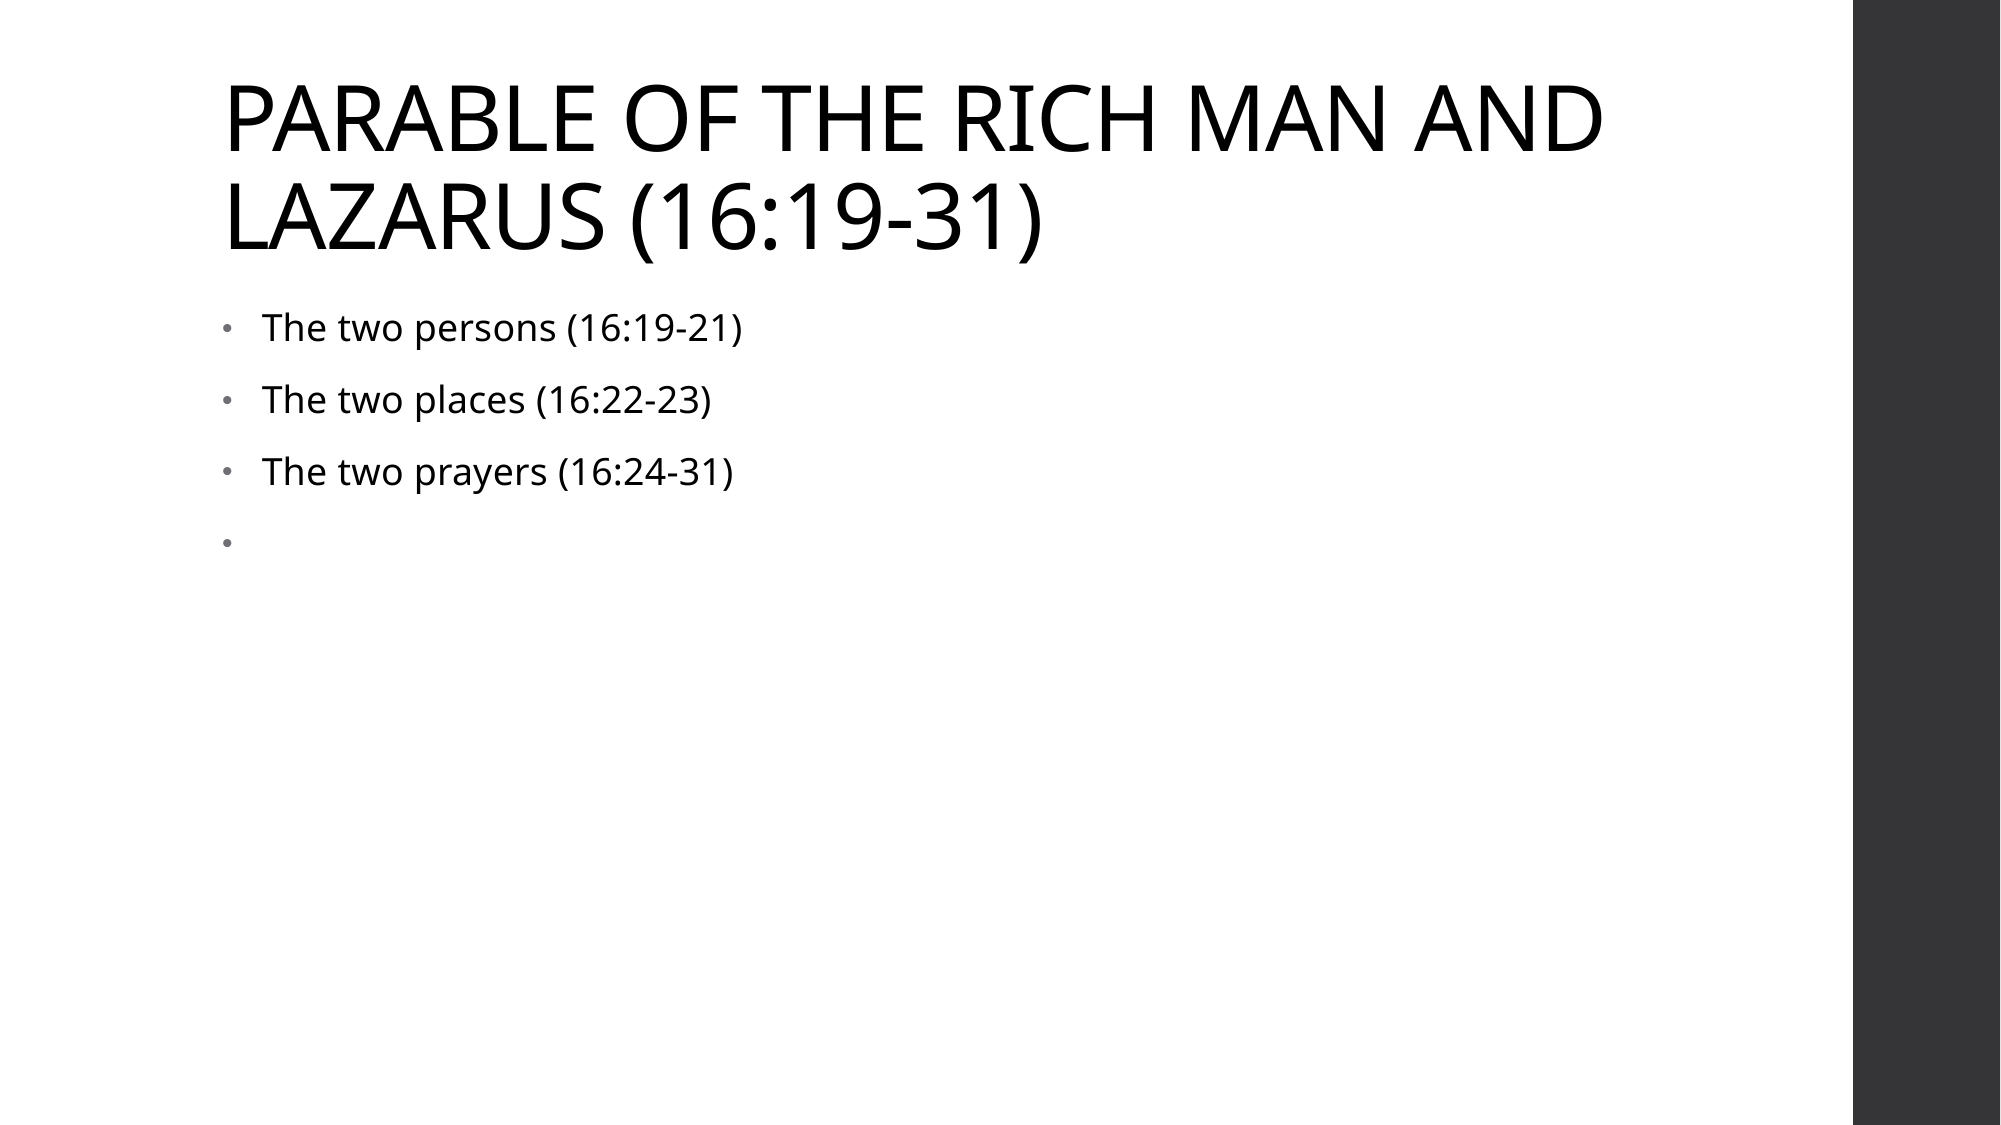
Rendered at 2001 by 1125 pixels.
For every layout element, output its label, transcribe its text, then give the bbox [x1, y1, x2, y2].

list The two persons (16:19-21) The two places (16:22-23) The two prayers (16:24-31) [206, 299, 1617, 1014]
title PARABLE OF THE RICH MAN AND LAZARUS (16:19-31) [206, 60, 1797, 278]
